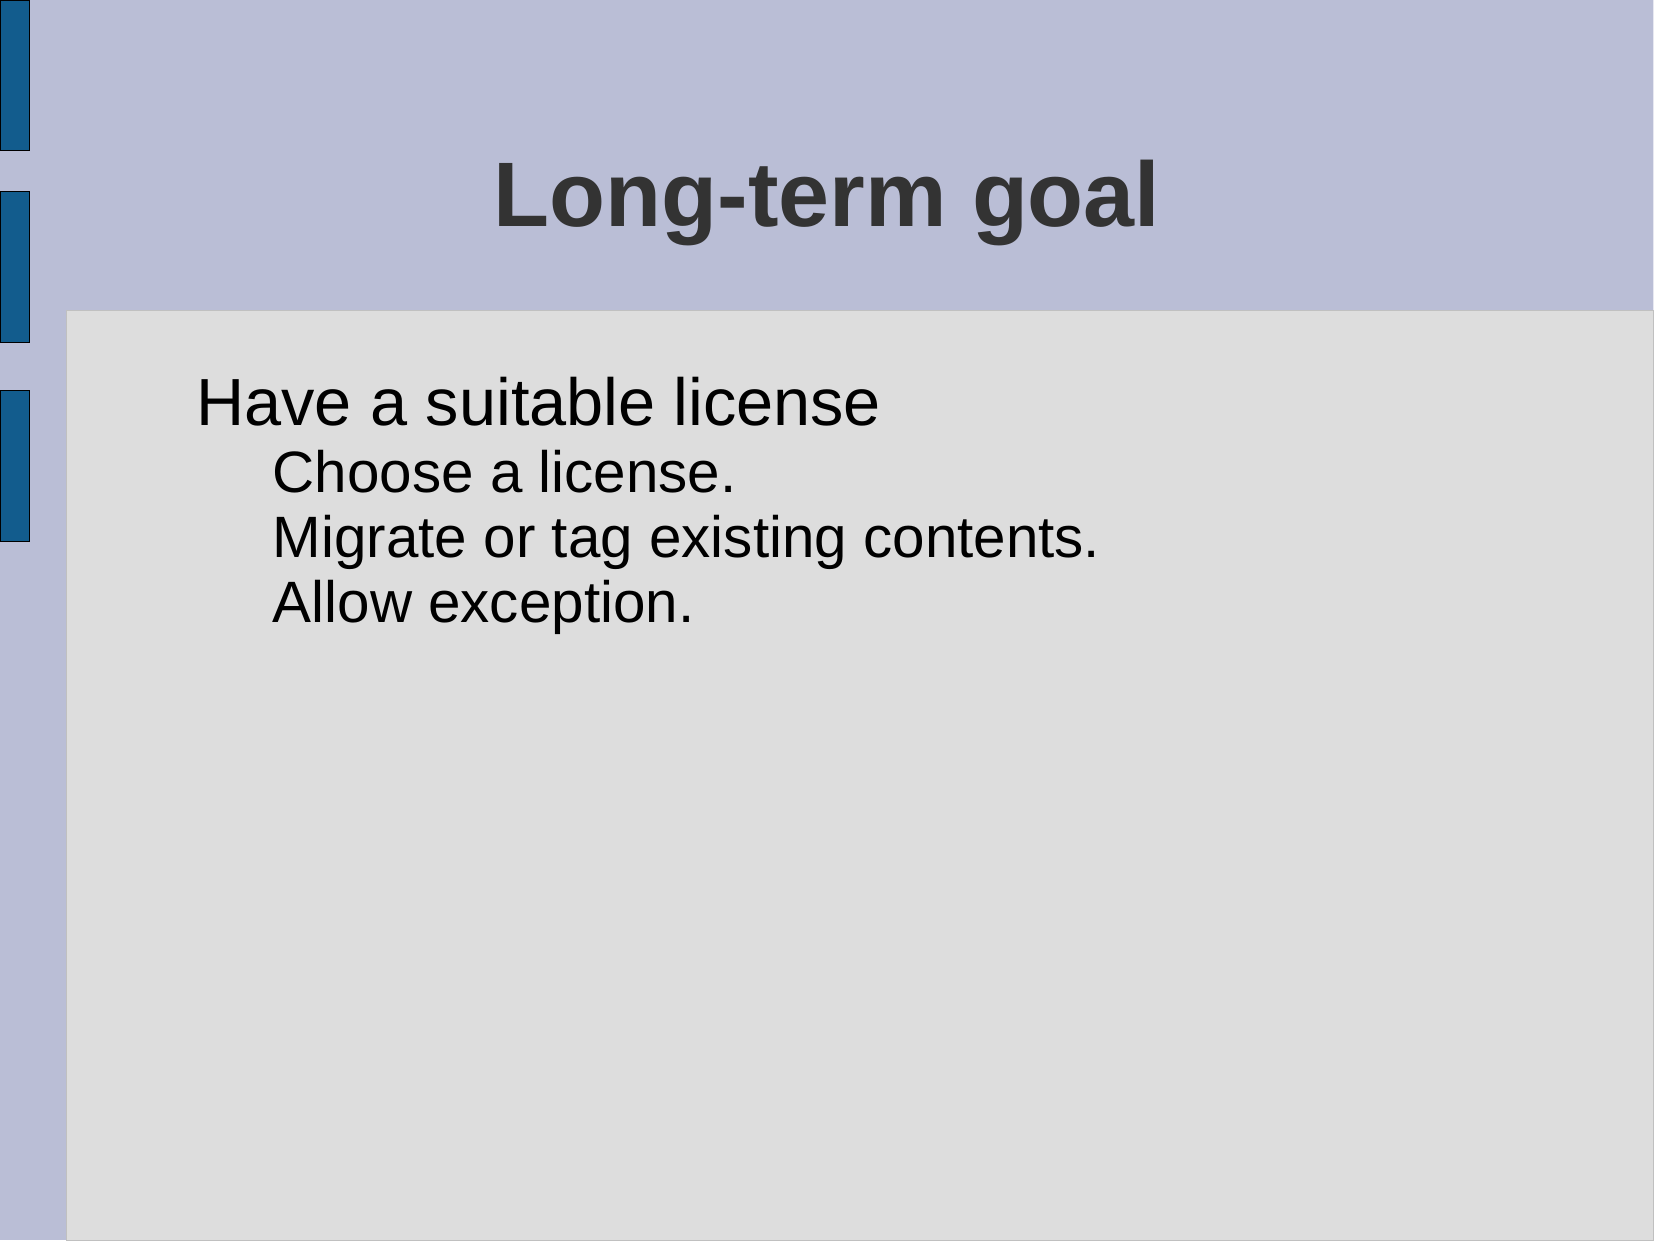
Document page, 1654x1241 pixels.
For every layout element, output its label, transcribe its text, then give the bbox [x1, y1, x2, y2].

list Have a suitable license Choose a license. Migrate or tag existing contents. Allow exception. [178, 364, 1570, 1147]
title Long-term goal [121, 91, 1534, 299]
